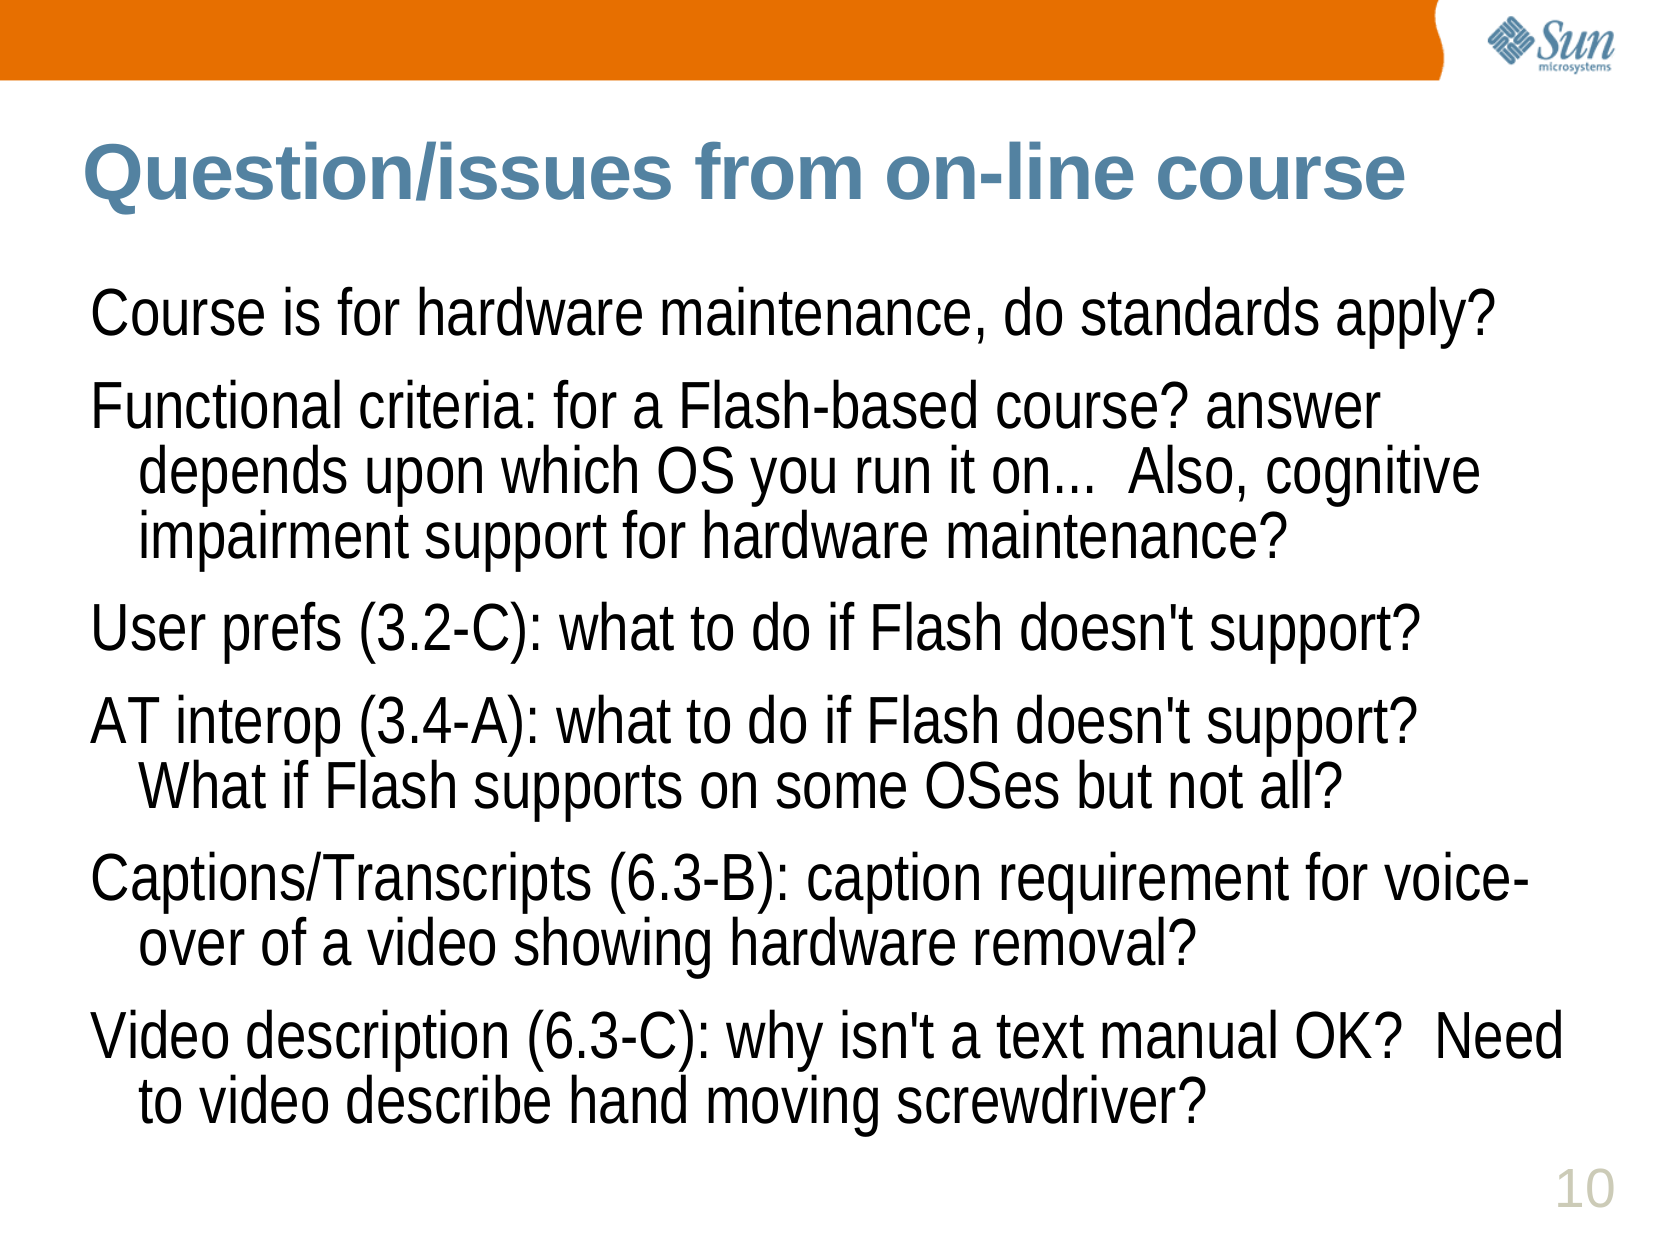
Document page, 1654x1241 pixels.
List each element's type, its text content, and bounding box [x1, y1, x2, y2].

list Course is for hardware maintenance, do standards apply? Functional criteria: for a Flash-based course? answer depends upon which OS you run it on... Also, cognitive impairment support for hardware maintenance? User prefs (3.2-C): what to do if Flash doesn't support? AT interop (3.4-A): what to do if Flash doesn't support? What if Flash supports on some OSes but not all? Captions/Transcripts (6.3-B): caption requirement for voice-over of a video showing hardware removal? Video description (6.3-C): why isn't a text manual OK? Need to video describe hand moving screwdriver? [71, 283, 1576, 1136]
title Question/issues from on-line course [82, 135, 1585, 251]
picture [0, 0, 1654, 83]
